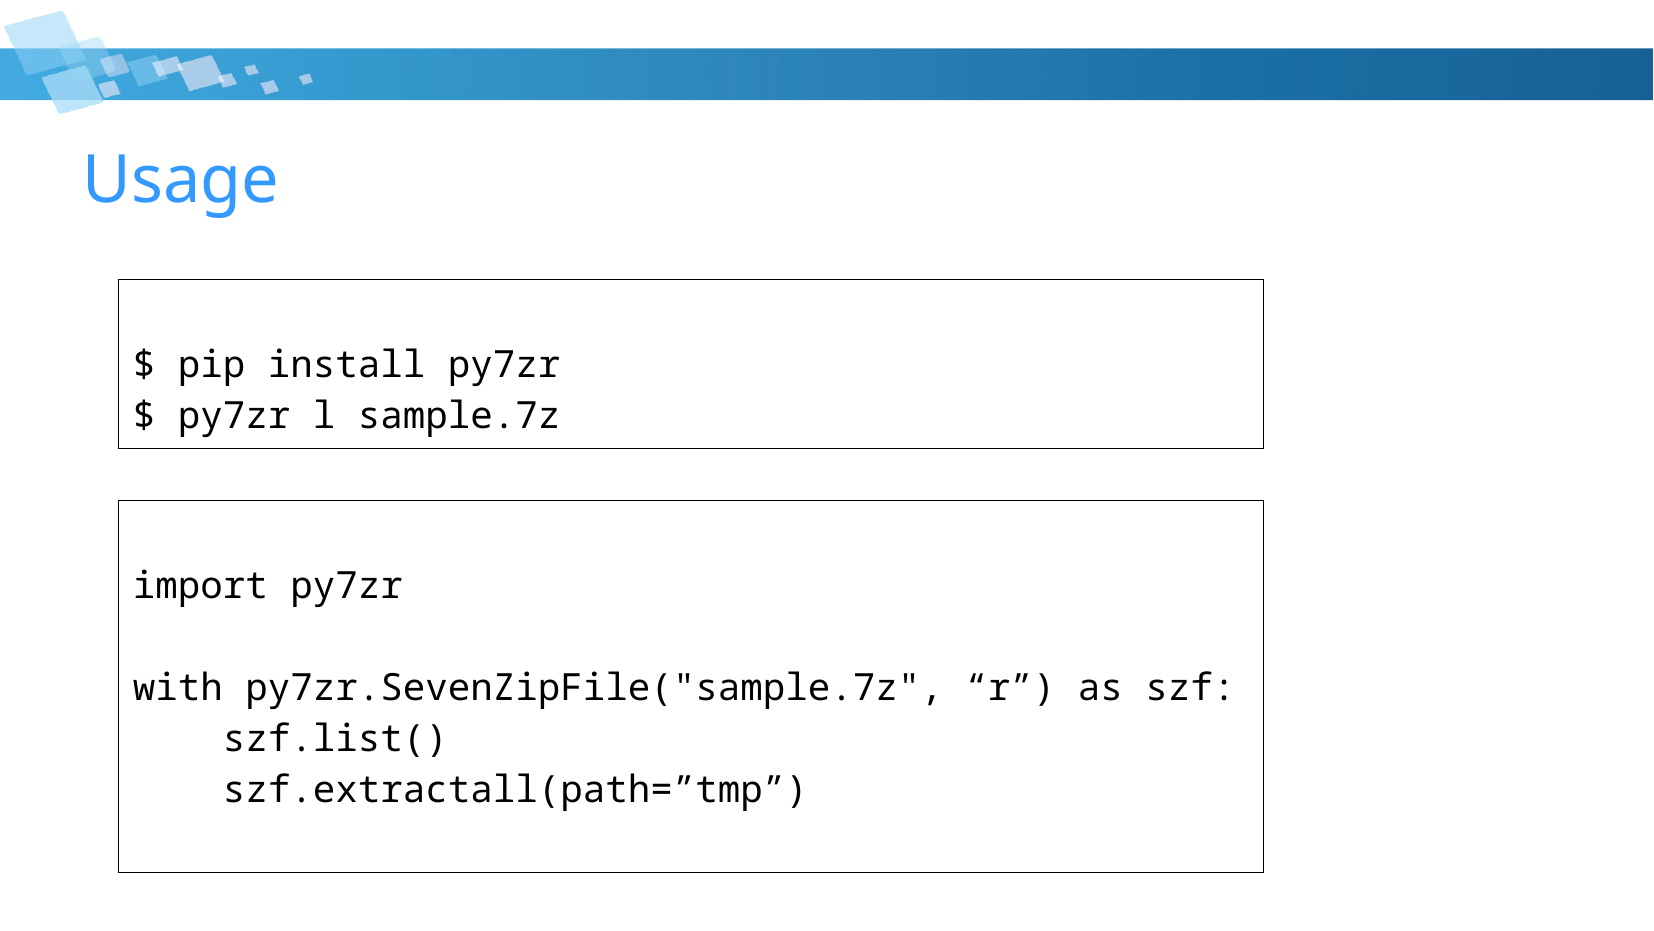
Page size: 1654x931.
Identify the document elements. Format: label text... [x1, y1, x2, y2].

text_box $ pip install py7zr $ py7zr l sample.7z [118, 279, 1264, 449]
picture [0, 0, 1653, 929]
title Usage [82, 99, 1571, 255]
text_box import py7zr with py7zr.SevenZipFile("sample.7z", “r”) as szf: szf.list() szf.extractall(path=”tmp”) [118, 500, 1264, 815]
